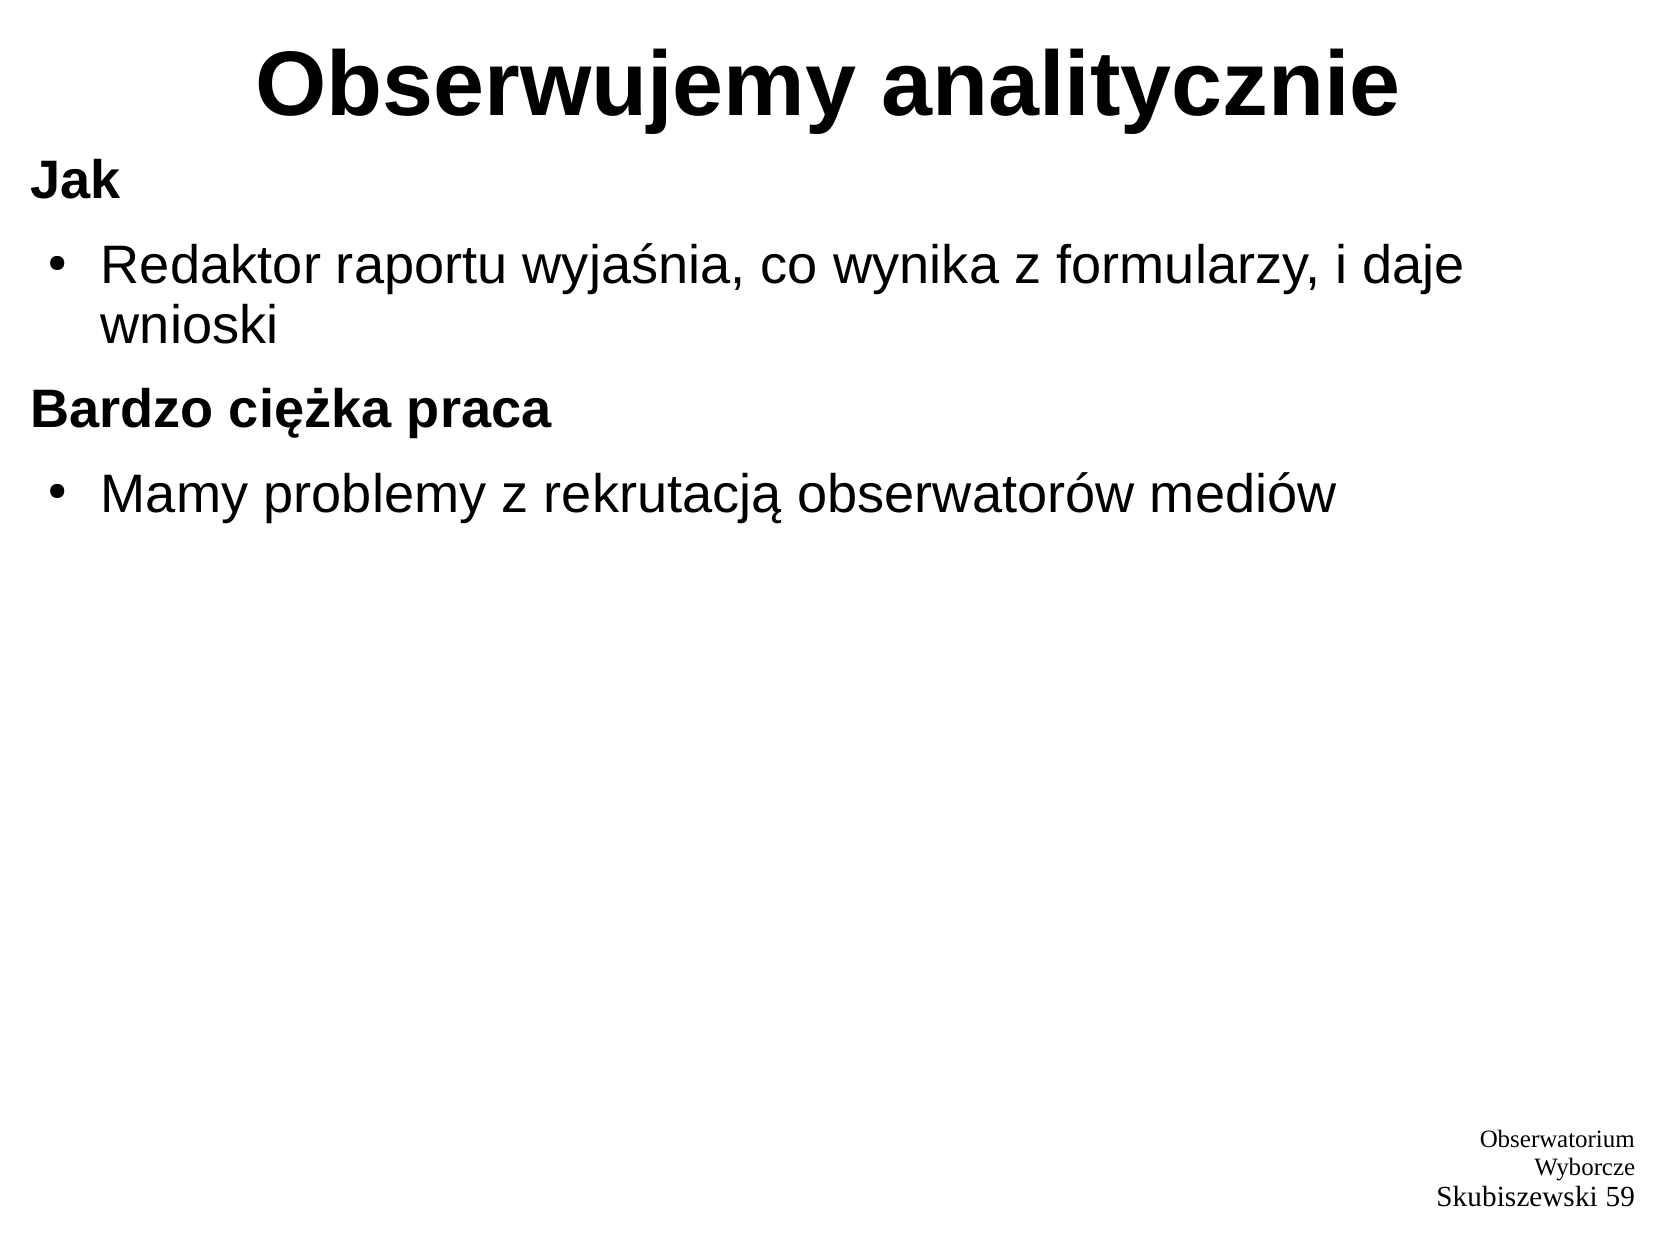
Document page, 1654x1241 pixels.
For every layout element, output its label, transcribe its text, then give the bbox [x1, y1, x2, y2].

list Jak Redaktor raportu wyjaśnia, co wynika z formularzy, i daje wnioski Bardzo ciężka praca Mamy problemy z rekrutacją obserwatorów mediów [30, 150, 1621, 1186]
title Obserwujemy analitycznie [84, 32, 1573, 150]
